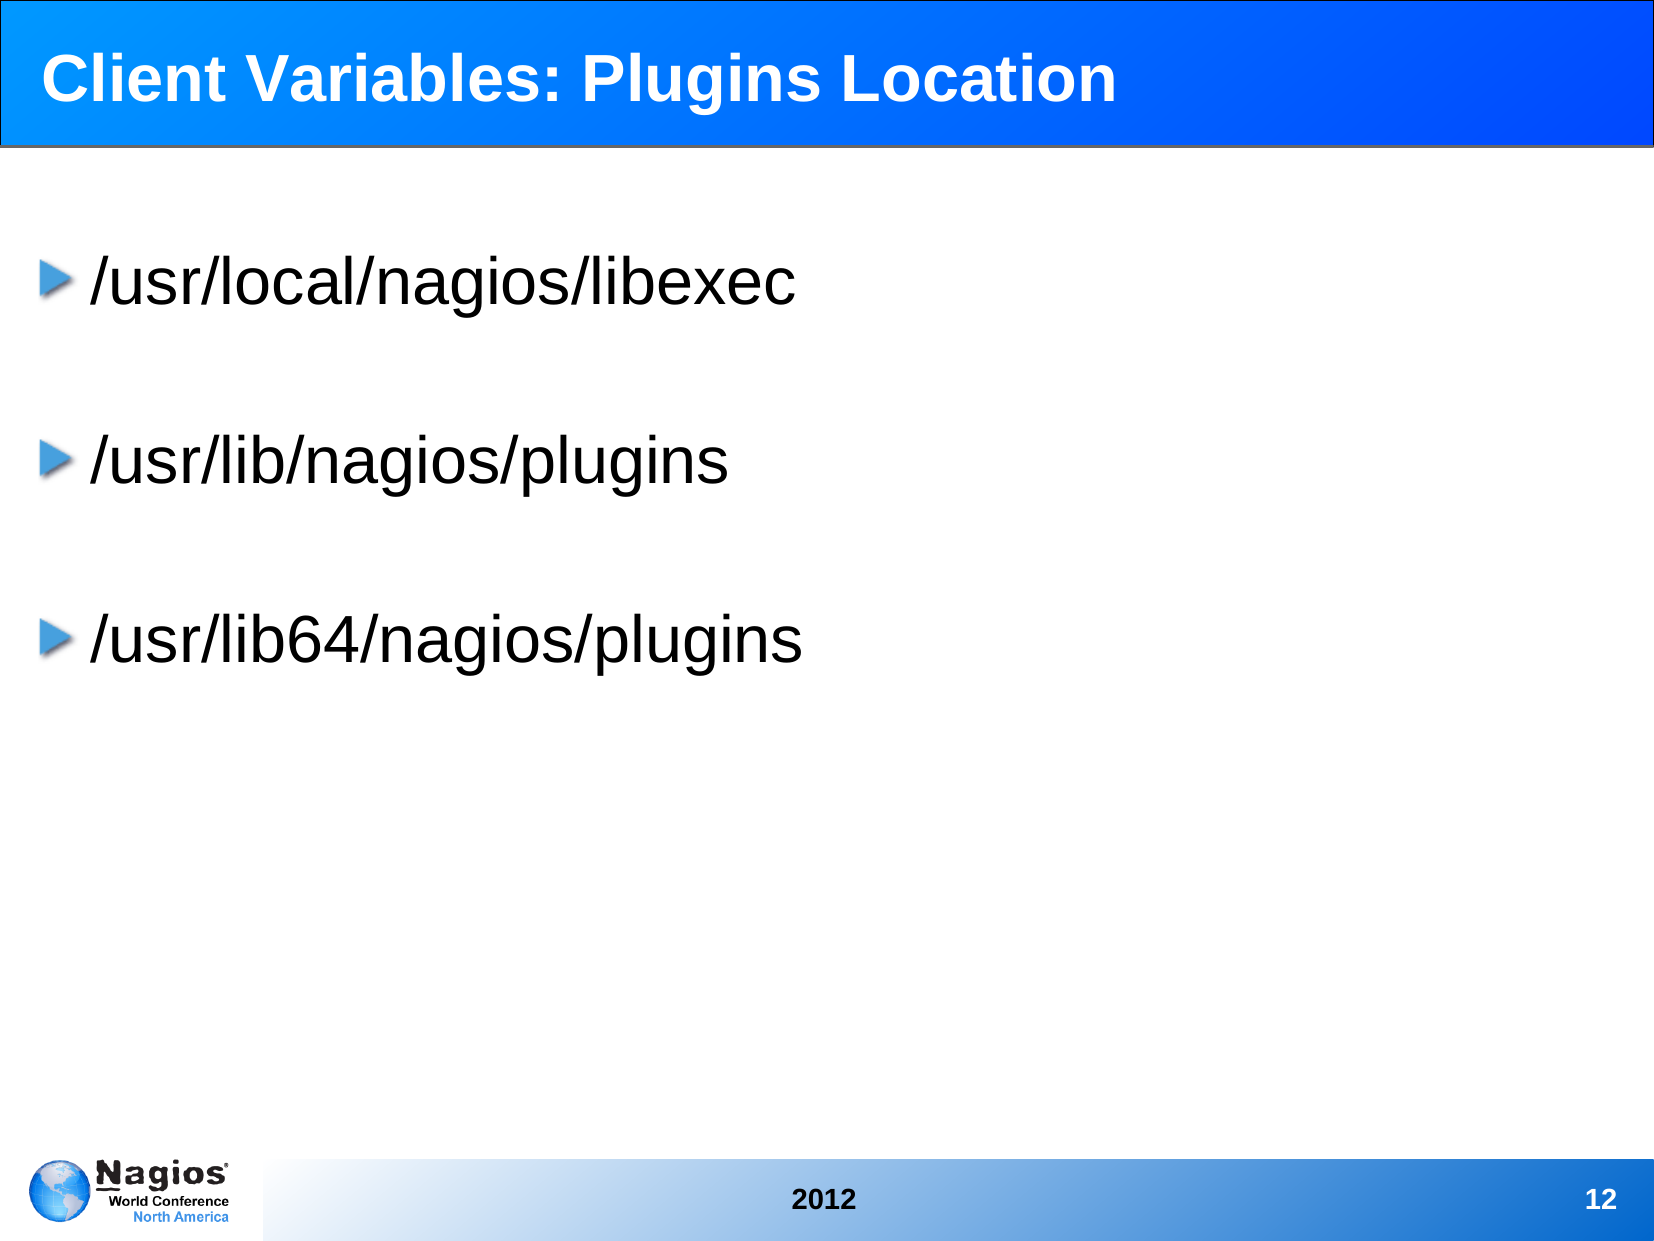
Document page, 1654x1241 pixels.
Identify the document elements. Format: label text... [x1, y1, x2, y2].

title Client Variables: Plugins Location [41, 29, 1248, 127]
list /usr/local/nagios/libexec /usr/lib/nagios/plugins /usr/lib64/nagios/plugins [19, 243, 1654, 1063]
picture [29, 1159, 229, 1235]
